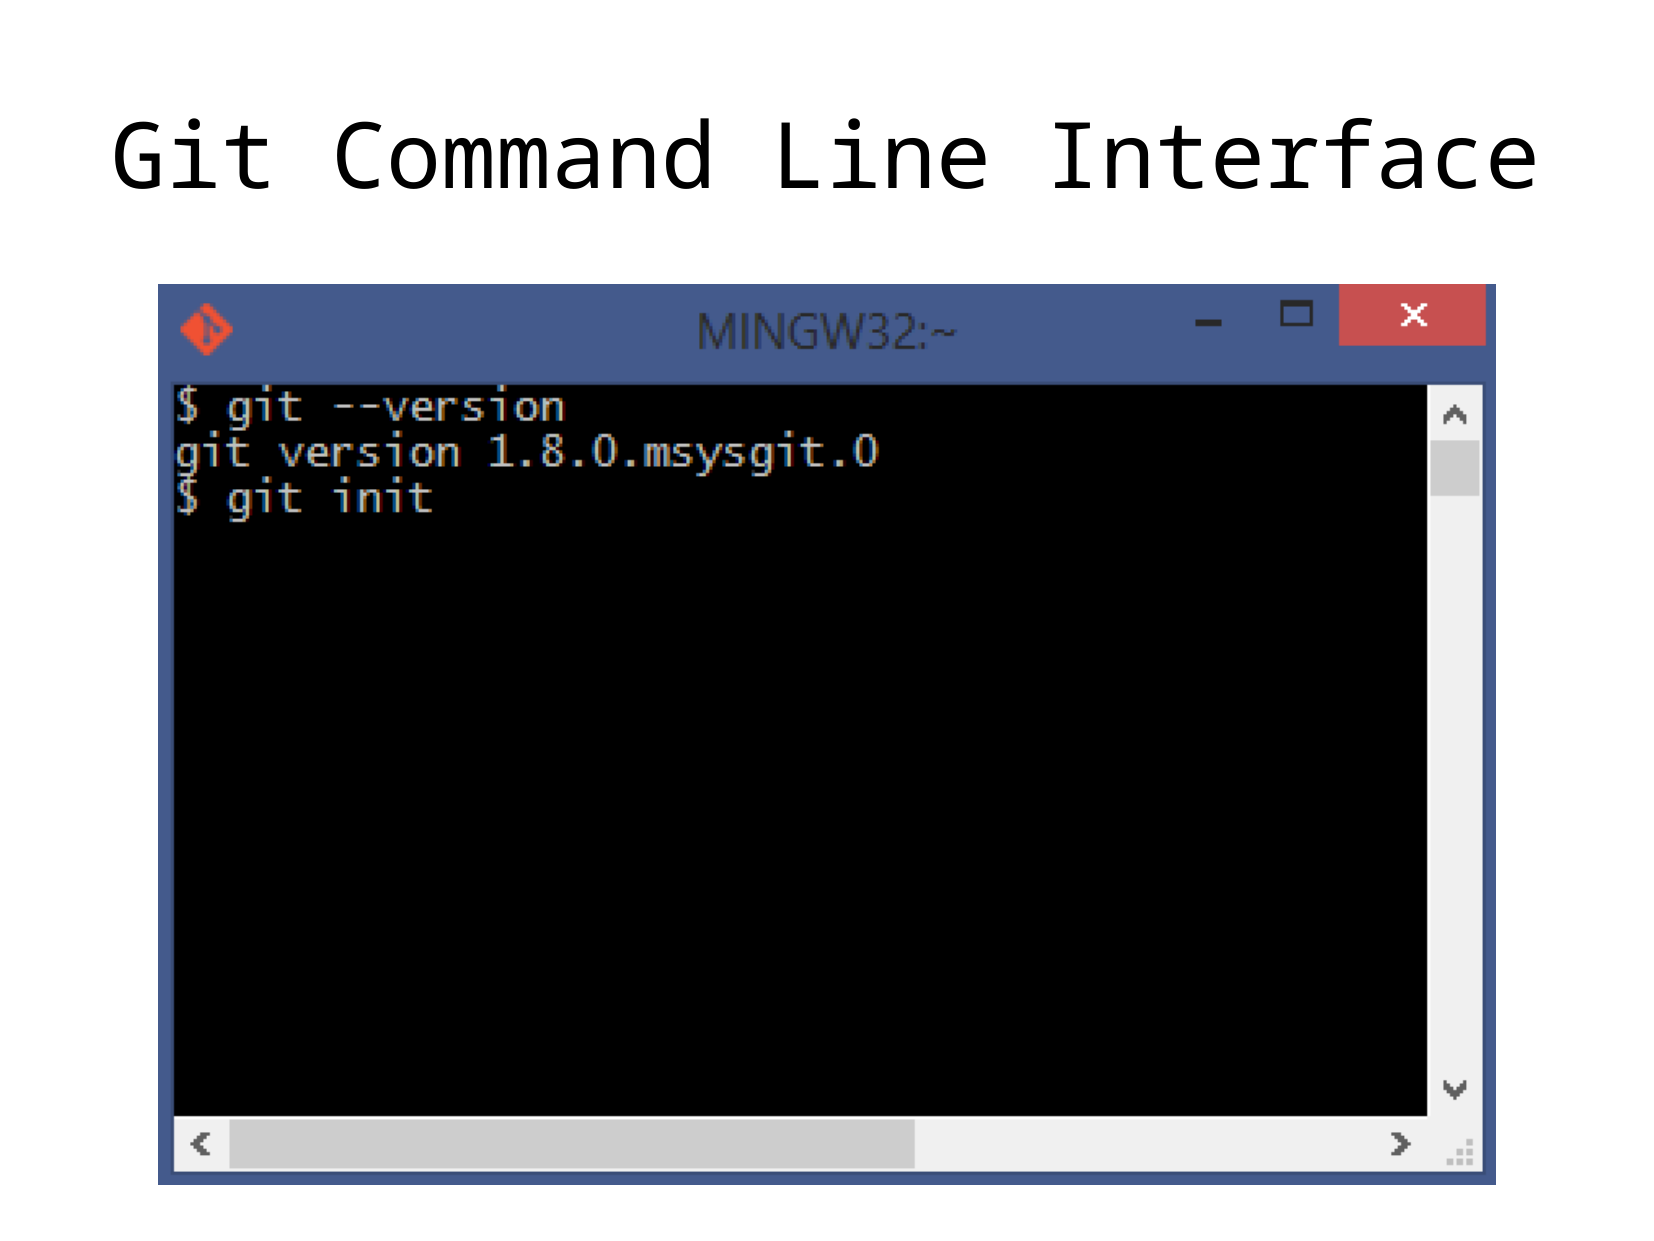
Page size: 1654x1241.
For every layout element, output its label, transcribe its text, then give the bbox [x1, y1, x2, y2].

title Git Command Line Interface [82, 49, 1571, 257]
picture [158, 284, 1496, 1185]
